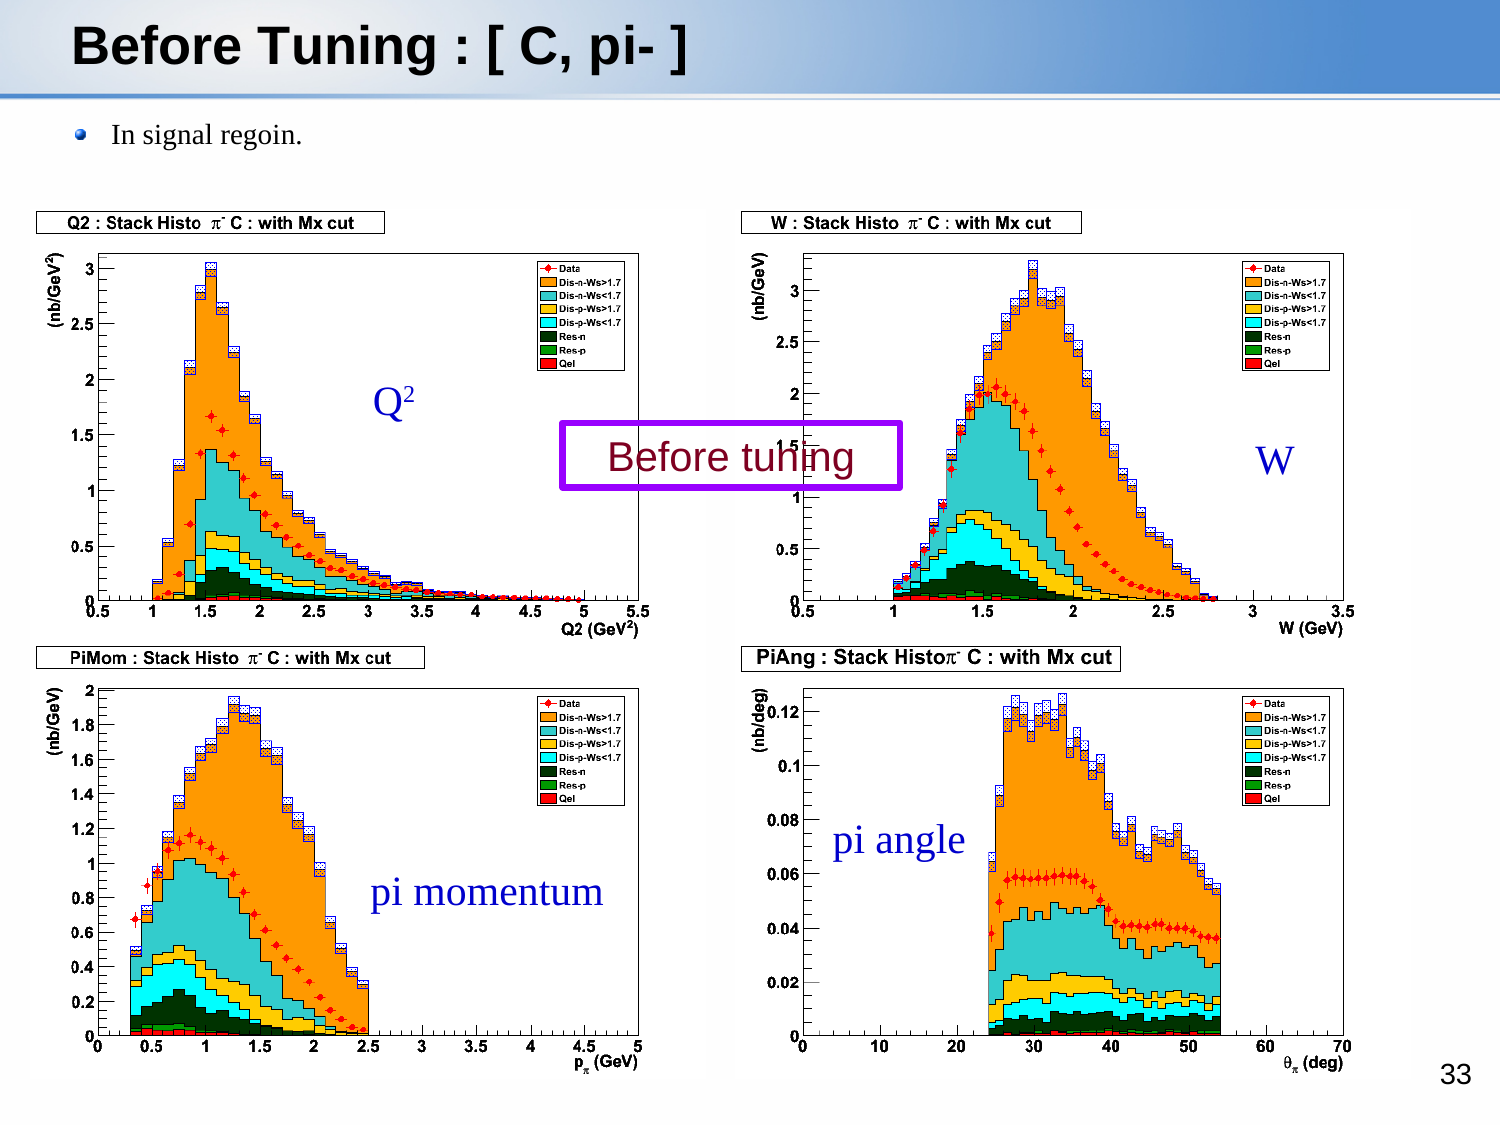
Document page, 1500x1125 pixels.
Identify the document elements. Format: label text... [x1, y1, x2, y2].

text_box pi angle [749, 804, 1050, 870]
text_box Before tuning [562, 422, 901, 488]
title Before Tuning : [ C, pi- ] [37, 0, 1436, 96]
picture [0, 0, 1500, 1125]
text_box W [1125, 425, 1426, 491]
text_box pi momentum [337, 855, 638, 921]
list In signal regoin. [75, 118, 1388, 152]
text_box Q2 [300, 366, 488, 432]
